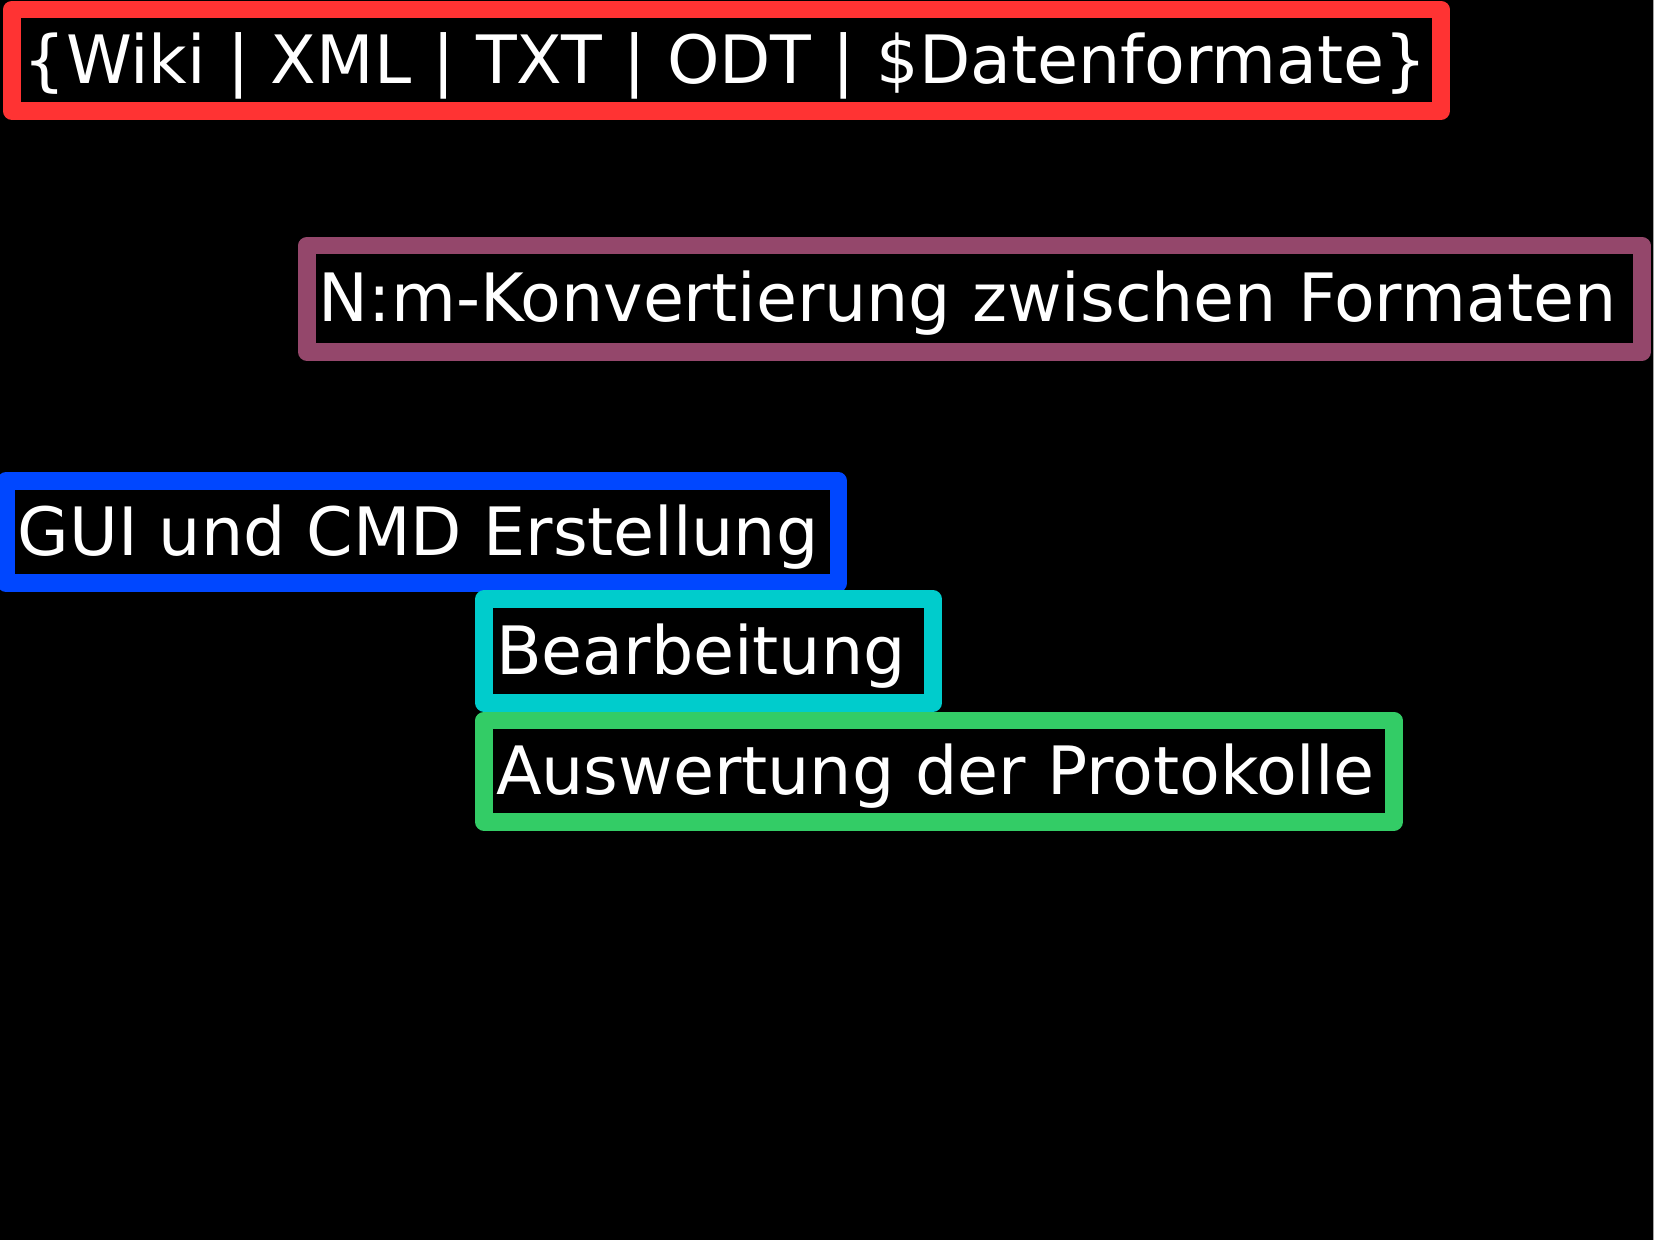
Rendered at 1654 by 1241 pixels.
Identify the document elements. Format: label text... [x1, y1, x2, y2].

text_box Auswertung der Protokolle [484, 720, 1394, 822]
text_box Bearbeitung [484, 599, 934, 703]
text_box N:m-Konvertierung zwischen Formaten [307, 245, 1642, 352]
text_box GUI und CMD Erstellung [5, 481, 839, 583]
text_box {Wiki | XML | TXT | ODT | $Datenformate} [11, 9, 1441, 112]
